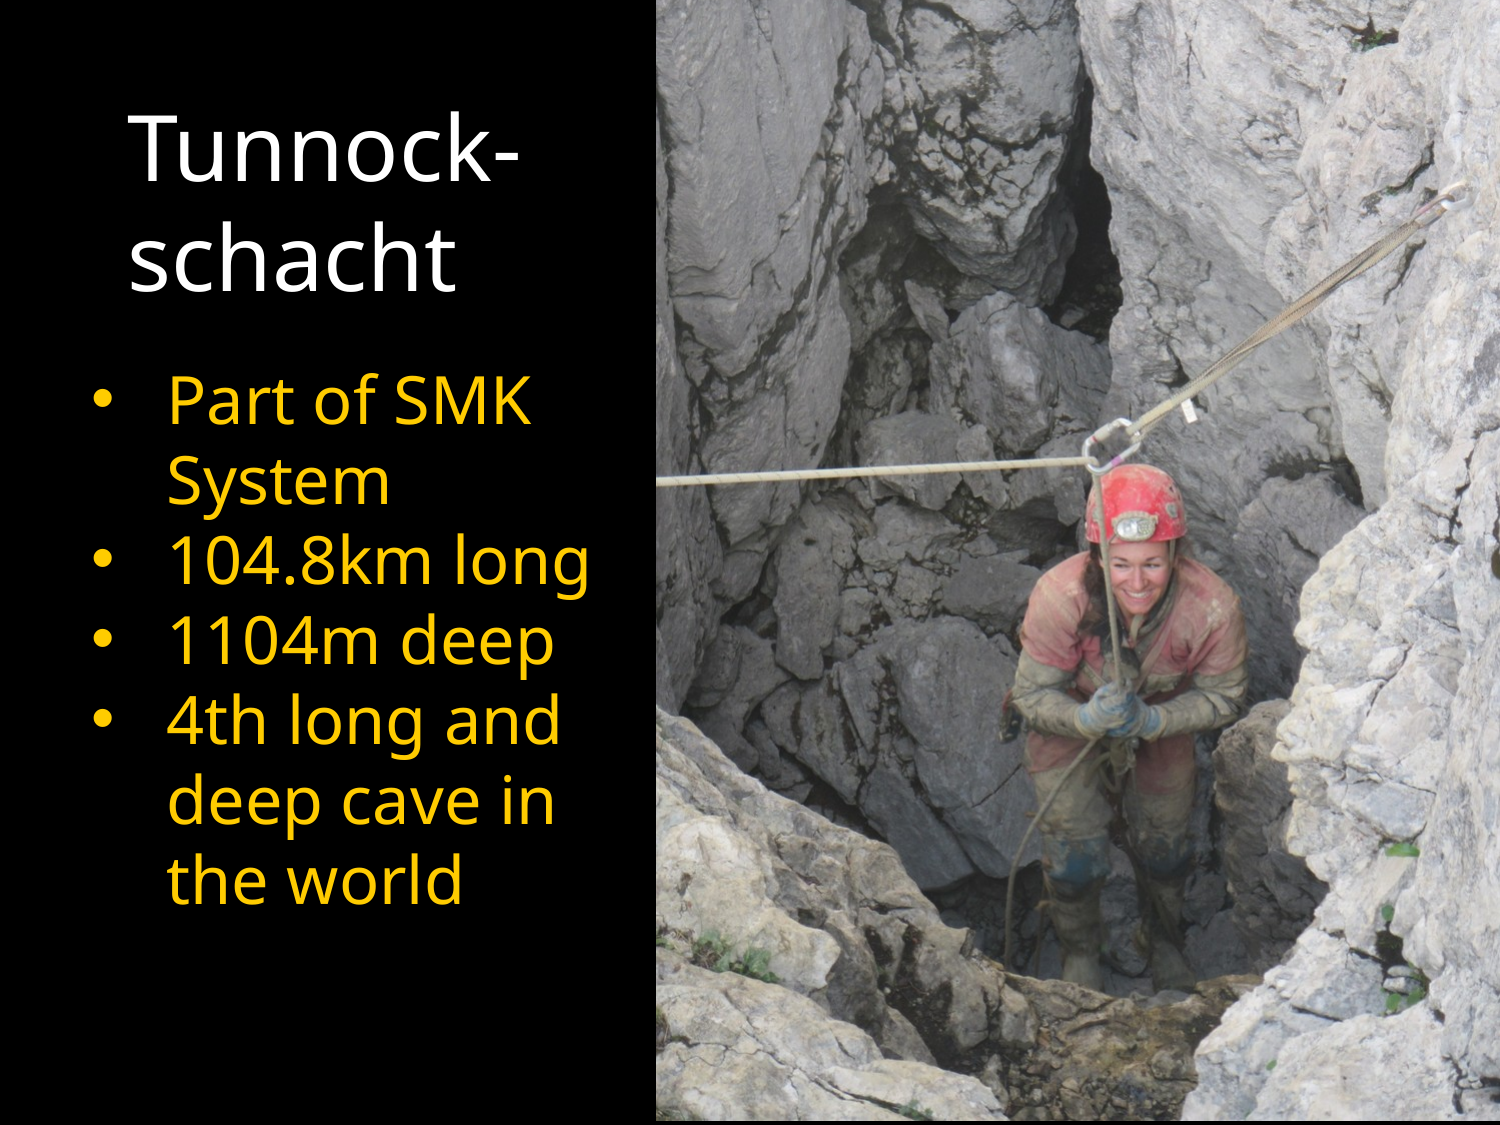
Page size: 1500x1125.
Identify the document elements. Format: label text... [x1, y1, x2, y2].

text_box Part of SMK System 104.8km long 1104m deep 4th long and deep cave in the world [76, 349, 632, 926]
picture [656, 0, 1500, 1121]
title Tunnock-schacht [112, 49, 656, 350]
